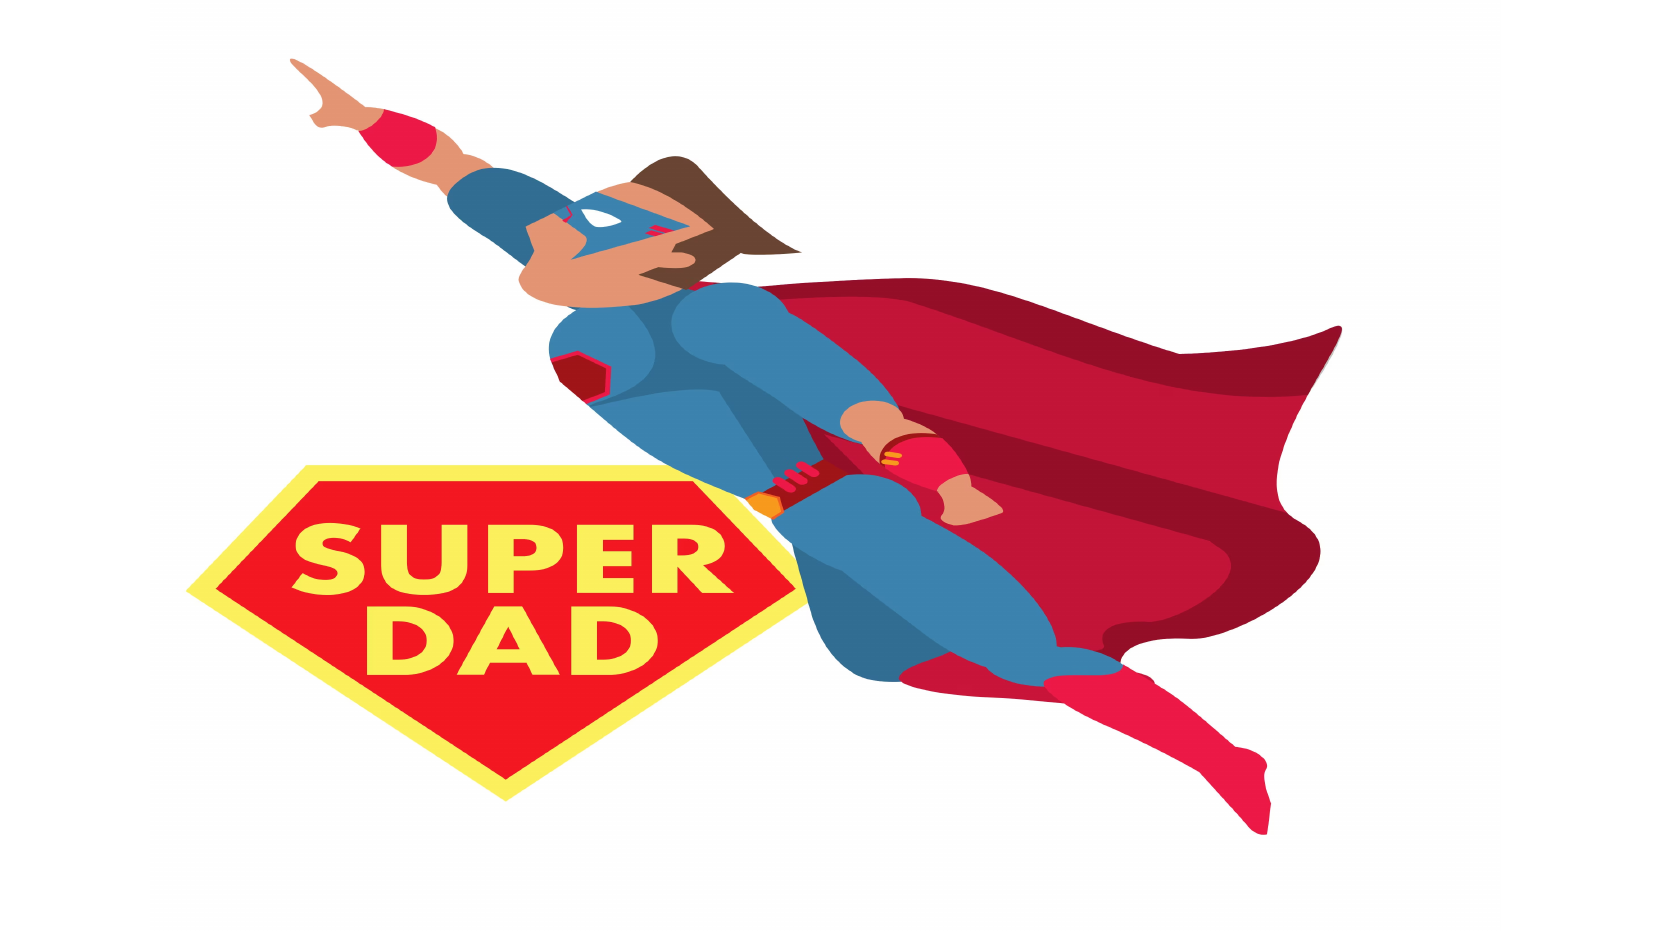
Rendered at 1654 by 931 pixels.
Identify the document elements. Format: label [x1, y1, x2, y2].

picture [150, 0, 1501, 931]
